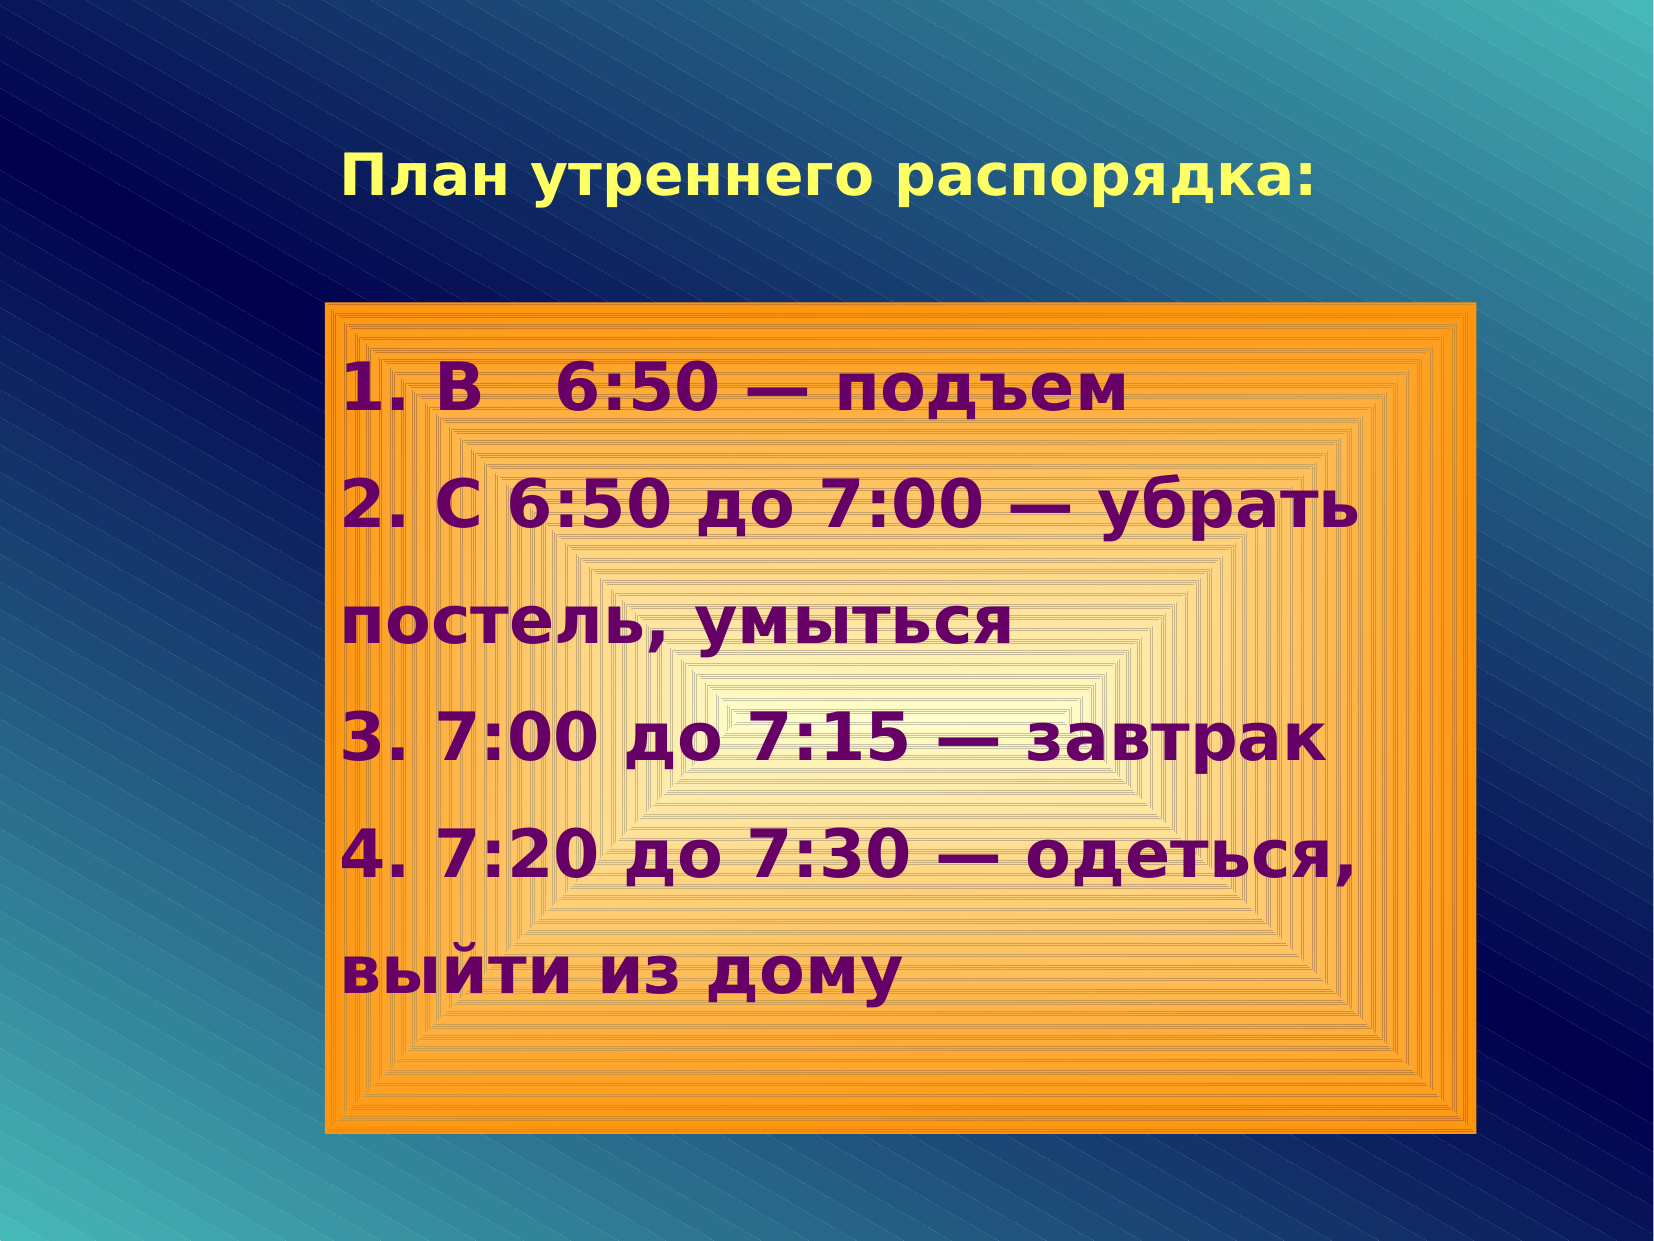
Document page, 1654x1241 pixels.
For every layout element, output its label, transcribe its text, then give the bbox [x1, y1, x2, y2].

text_box 1. В 6:50 — подъем 2. С 6:50 до 7:00 — убрать постель, умыться 3. 7:00 до 7:15 — завтрак 4. 7:20 до 7:30 — одеться, выйти из дому [324, 302, 1477, 1093]
text_box План утреннего распорядка: [324, 133, 1477, 217]
text_box [147, 147, 1506, 221]
